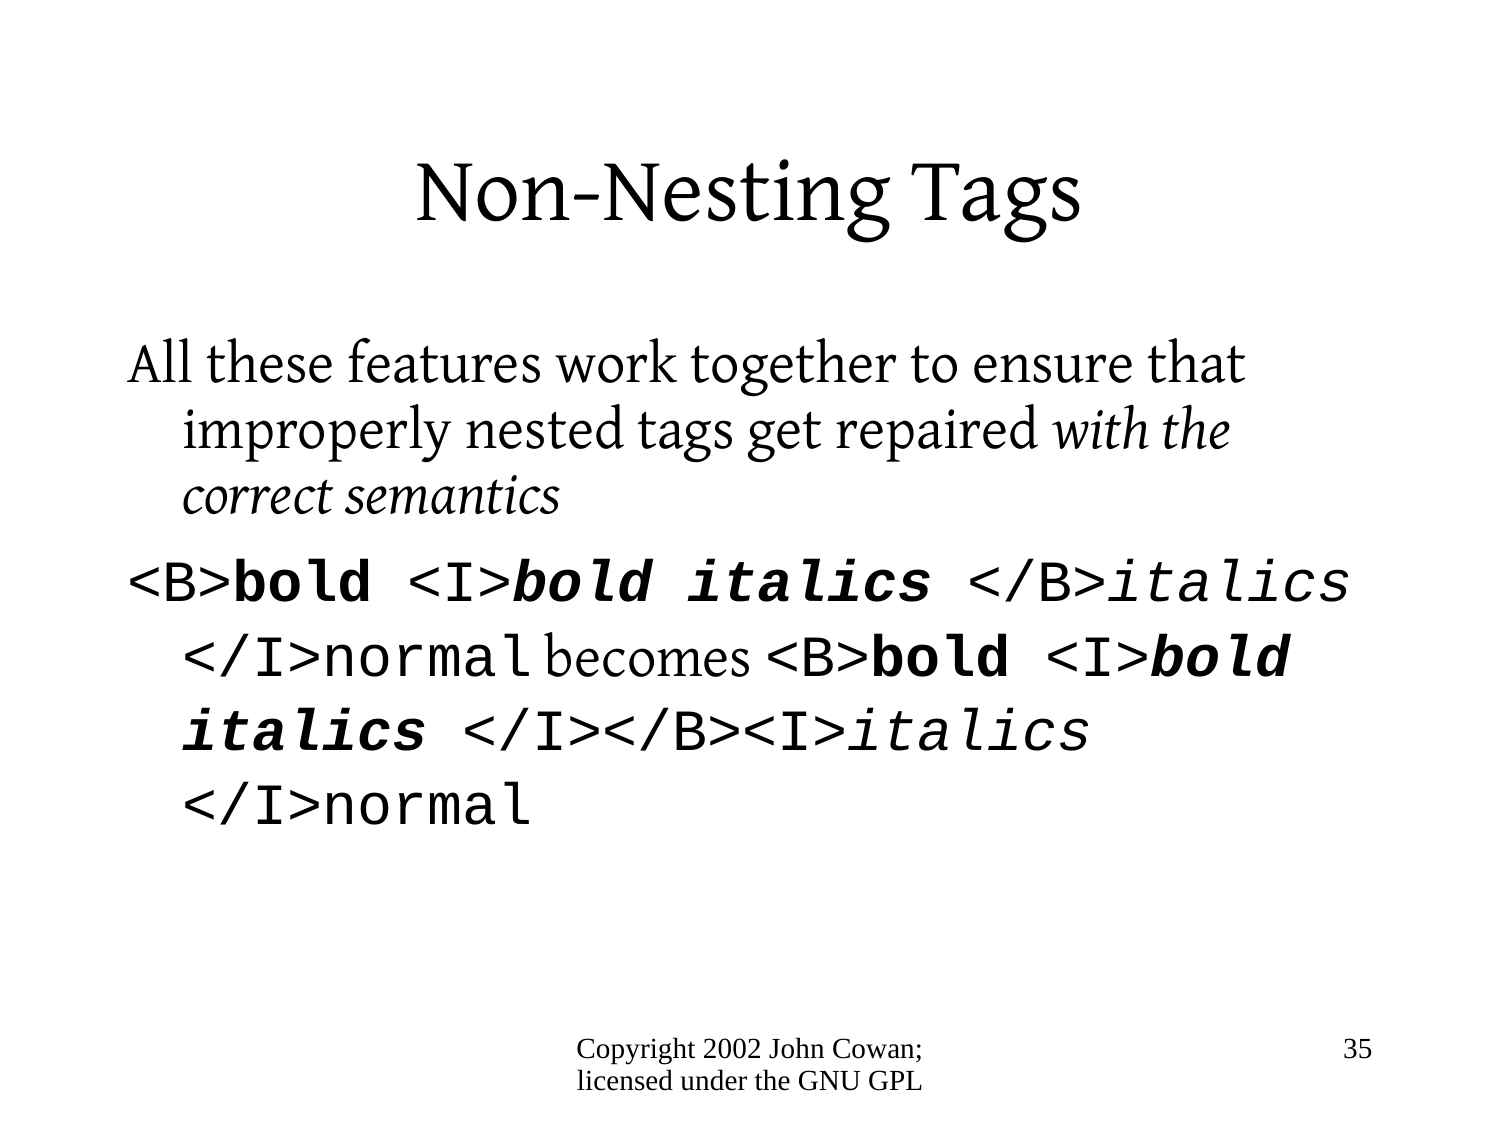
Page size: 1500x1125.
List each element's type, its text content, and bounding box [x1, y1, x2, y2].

list All these features work together to ensure that improperly nested tags get repaired with the correct semantics <B>bold <I>bold italics </B>italics </I>normal becomes <B>bold <I>bold italics </I></B><I>italics </I>normal [112, 324, 1388, 1000]
text_box 35 [1074, 1025, 1388, 1074]
title Non-Nesting Tags [112, 99, 1388, 288]
text_box Copyright 2002 John Cowan; licensed under the GNU GPL [512, 1025, 988, 1107]
